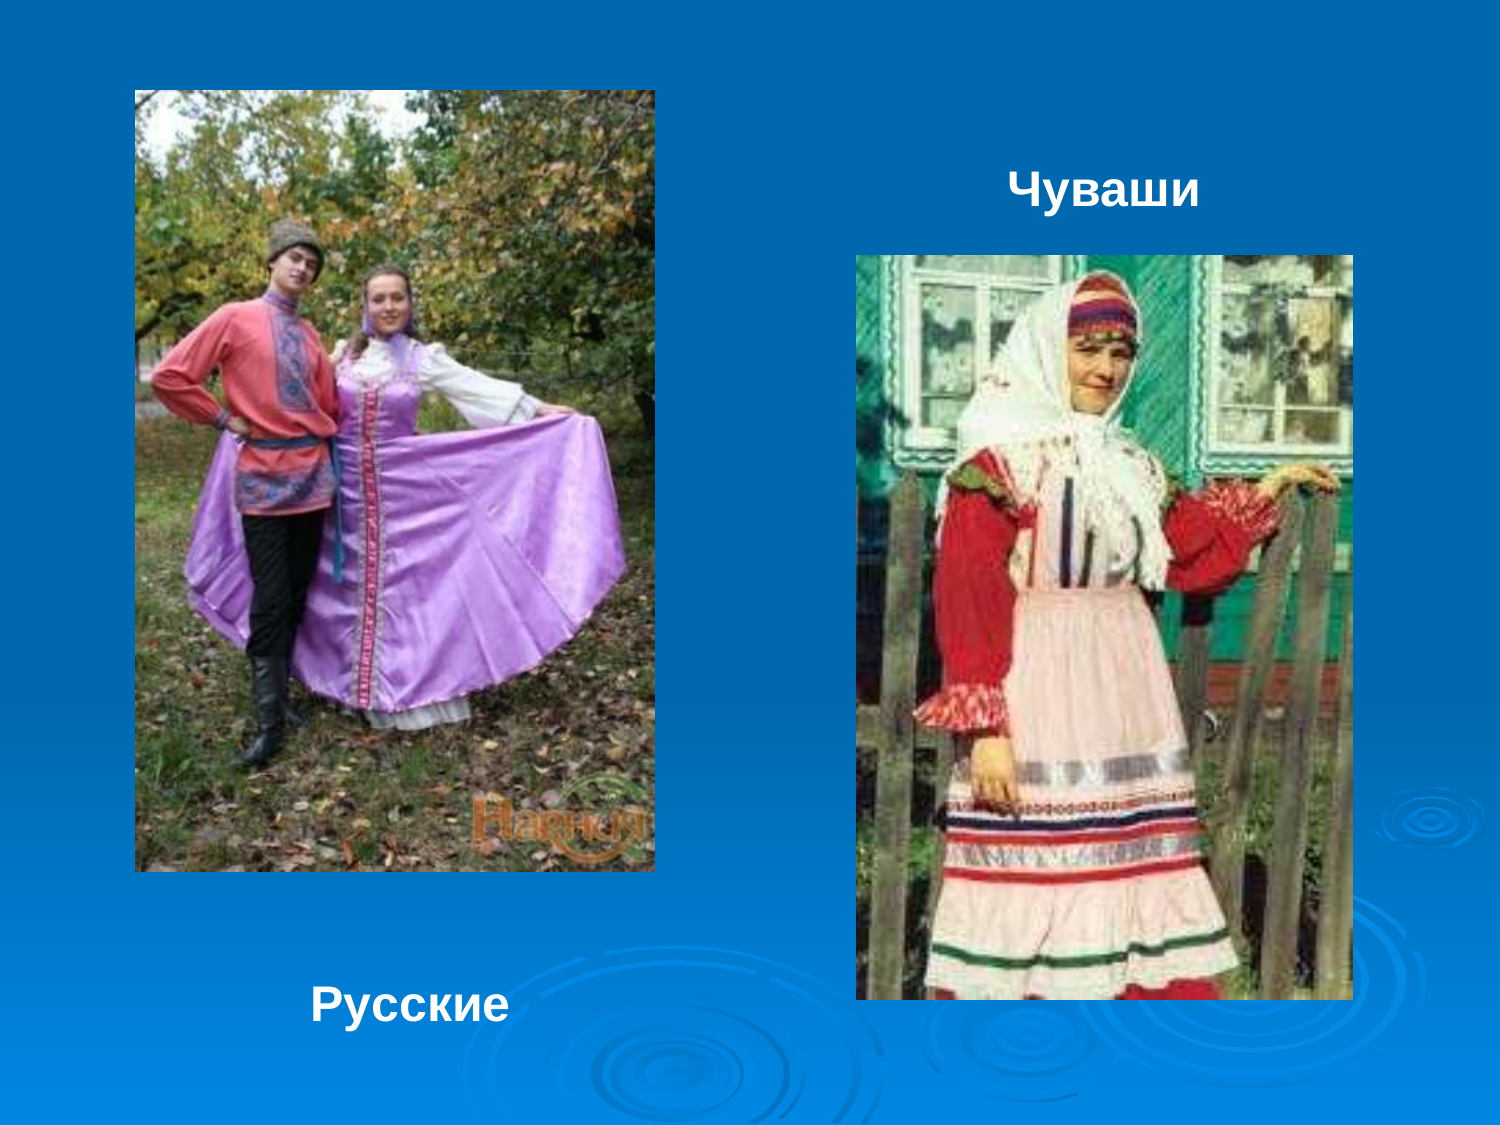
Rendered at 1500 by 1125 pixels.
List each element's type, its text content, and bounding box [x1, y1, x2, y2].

text_box Чуваши [879, 148, 1329, 225]
picture [856, 255, 1353, 1000]
picture [135, 90, 655, 872]
text_box Русские [159, 964, 644, 1040]
